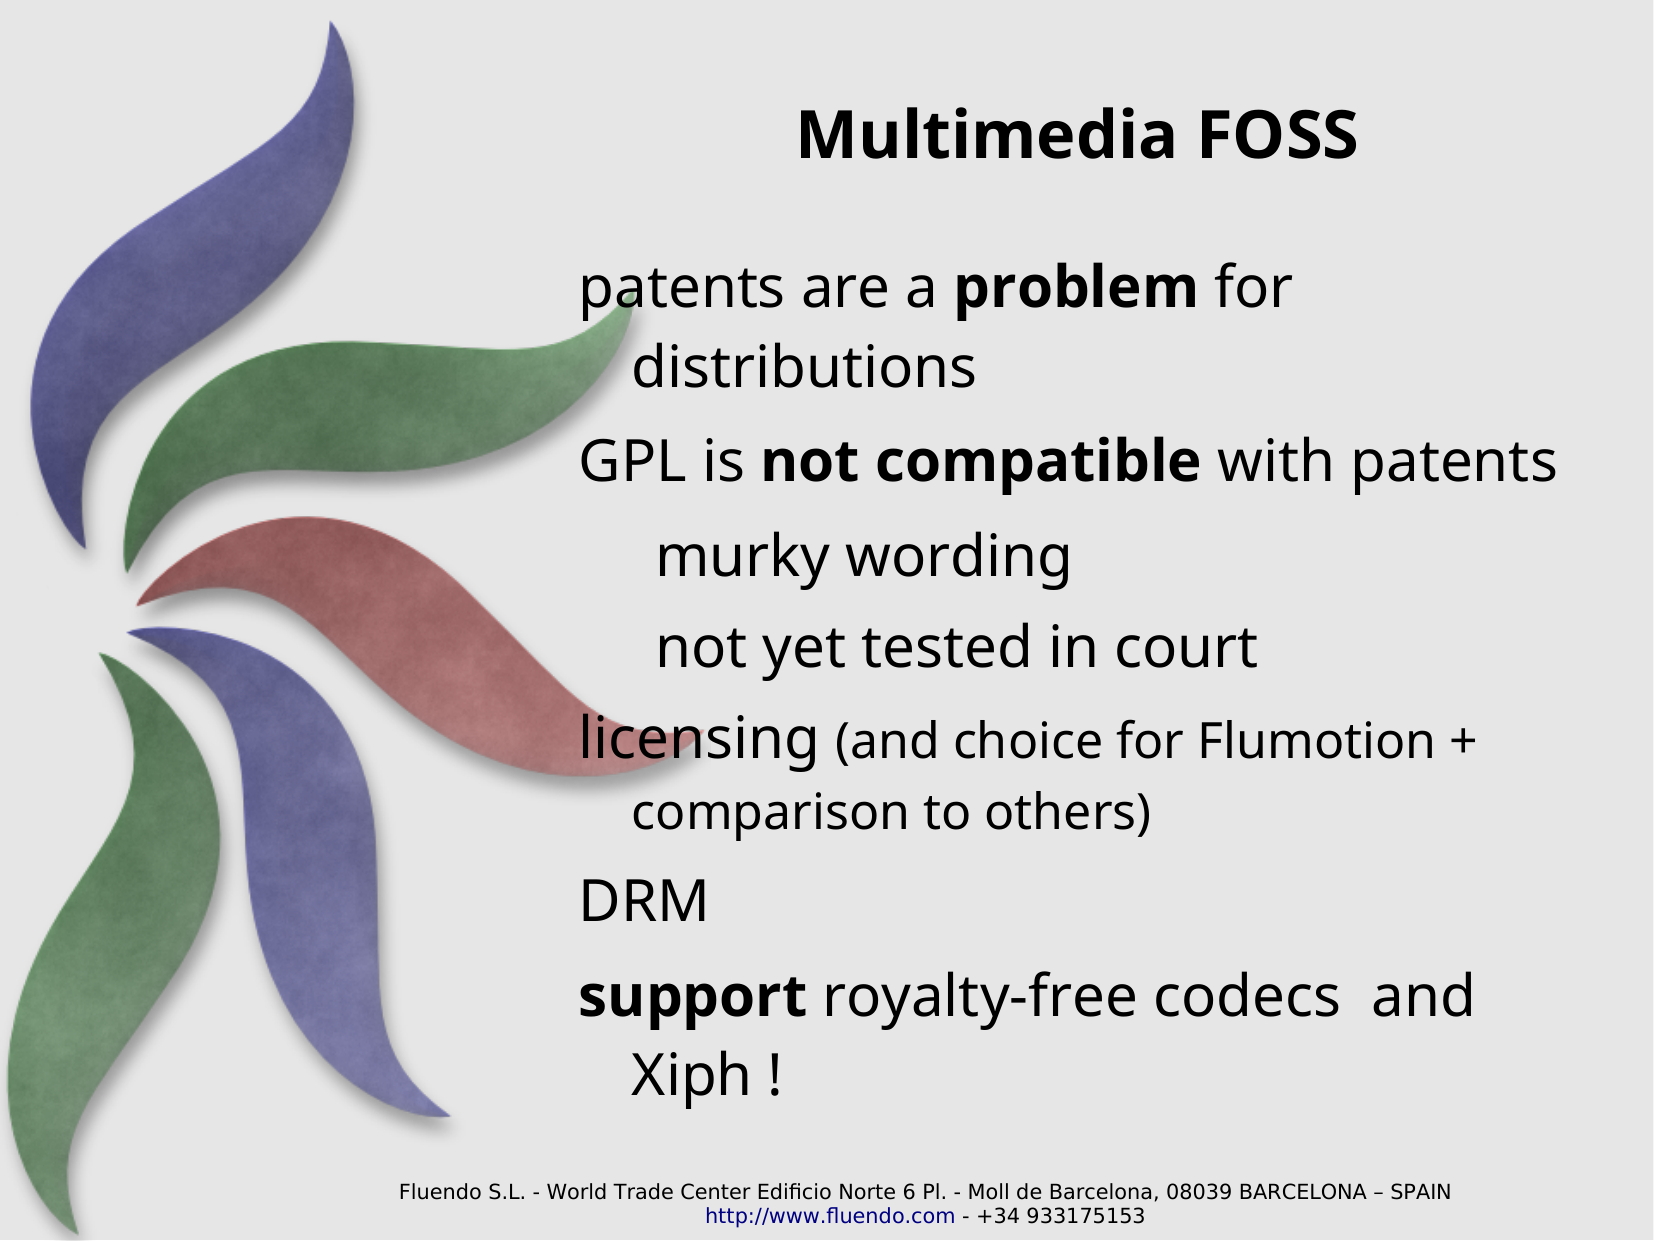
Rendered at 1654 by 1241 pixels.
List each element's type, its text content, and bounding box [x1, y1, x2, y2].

list patents are a problem for distributions GPL is not compatible with patents murky wording not yet tested in court licensing (and choice for Flumotion + comparison to others) DRM support royalty-free codecs and Xiph ! [560, 236, 1595, 1123]
picture [0, 0, 711, 1241]
title Multimedia FOSS [560, 58, 1595, 207]
